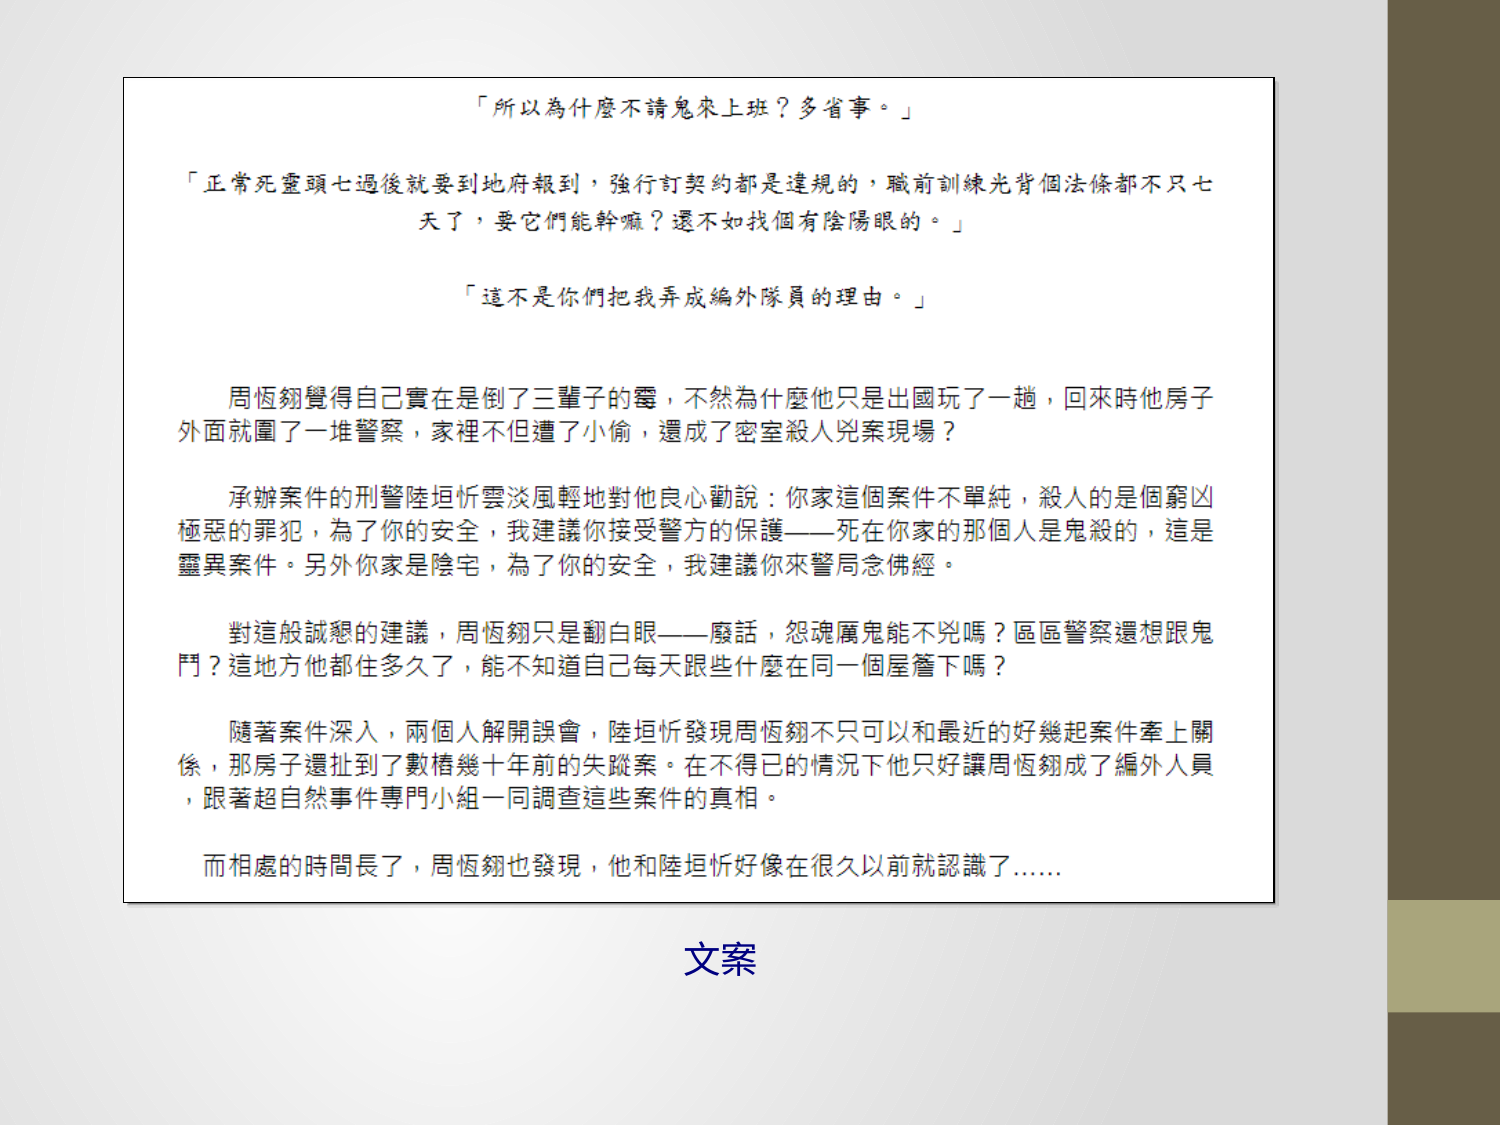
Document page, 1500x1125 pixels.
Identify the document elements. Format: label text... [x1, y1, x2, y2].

text_box 文案 [490, 928, 951, 998]
picture [123, 78, 1274, 903]
